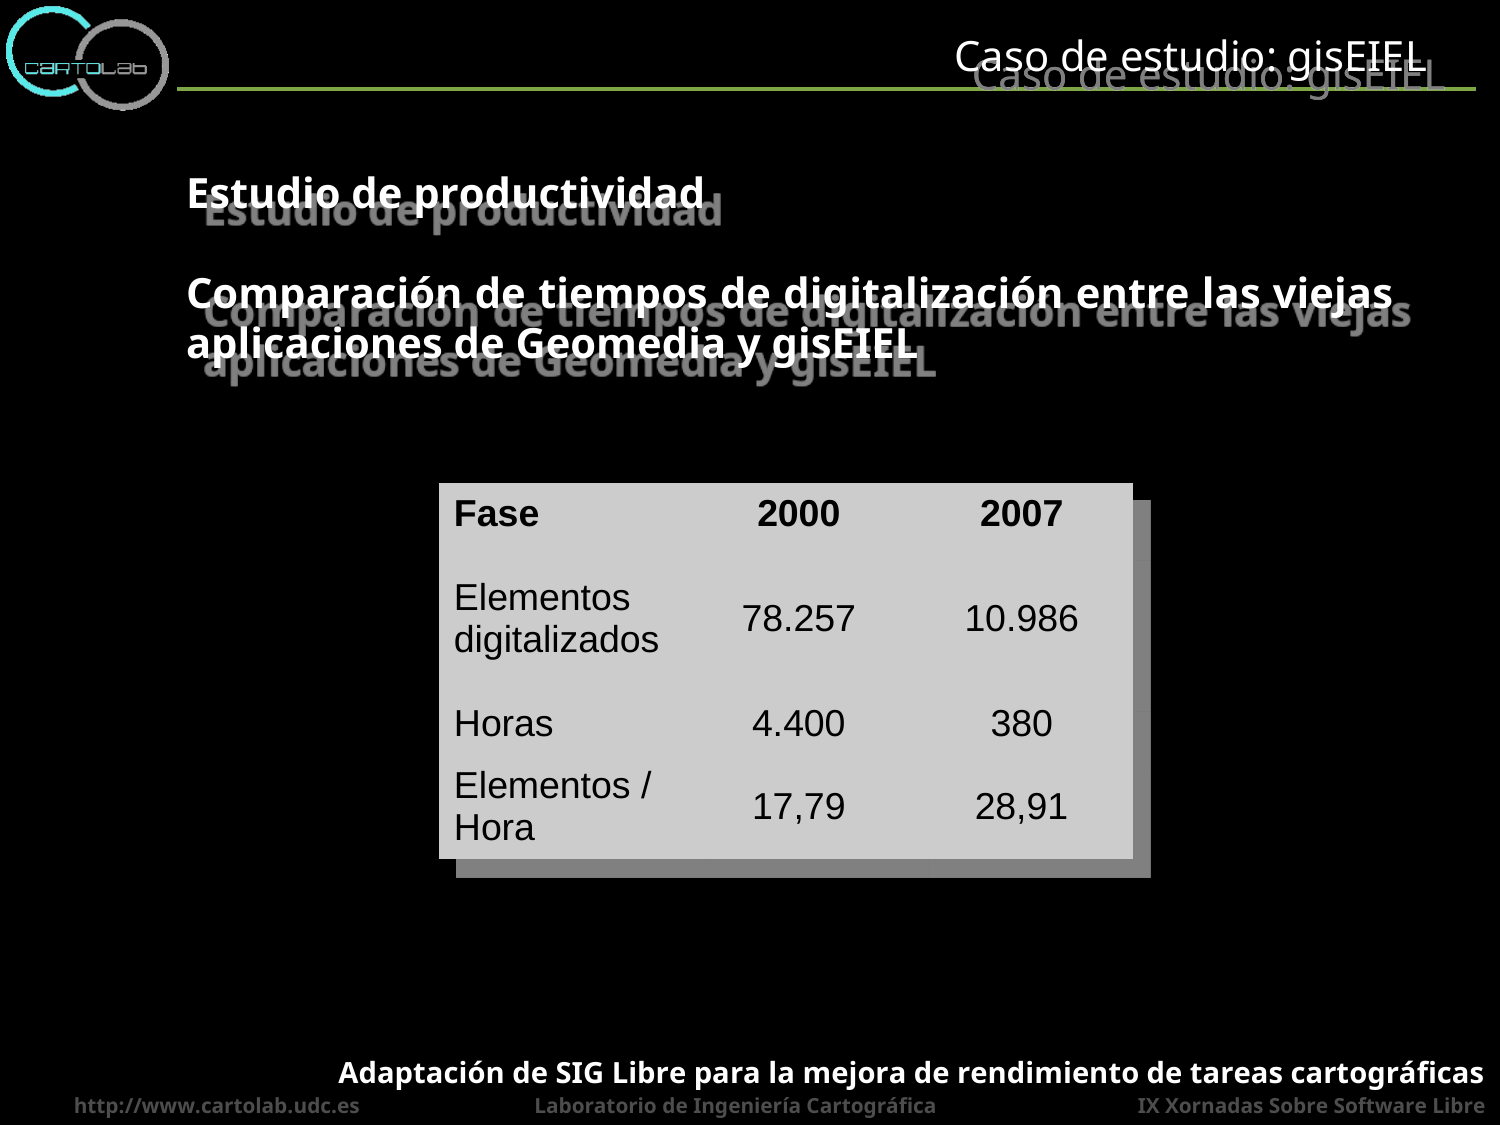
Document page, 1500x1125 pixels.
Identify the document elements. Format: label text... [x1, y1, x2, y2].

table_cell 17,79 [687, 754, 910, 859]
table_header 2000 [687, 483, 910, 543]
table_header Fase [439, 483, 687, 543]
table_cell 4.400 [687, 694, 910, 754]
table_cell 10.986 [910, 543, 1133, 694]
text_box Caso de estudio: gisEIEL [939, 22, 1490, 88]
table_cell 78.257 [687, 543, 910, 694]
table_cell Elementos / Hora [439, 754, 687, 859]
table_header 2007 [910, 483, 1133, 543]
table_cell Horas [439, 694, 687, 754]
table_cell 380 [910, 694, 1133, 754]
table_cell Elementos digitalizados [439, 543, 687, 694]
table_cell 28,91 [910, 754, 1133, 859]
text_box Estudio de productividad Comparación de tiempos de digitalización entre las viejas aplicaciones de Geomedia y gisEIEL [171, 159, 1441, 916]
